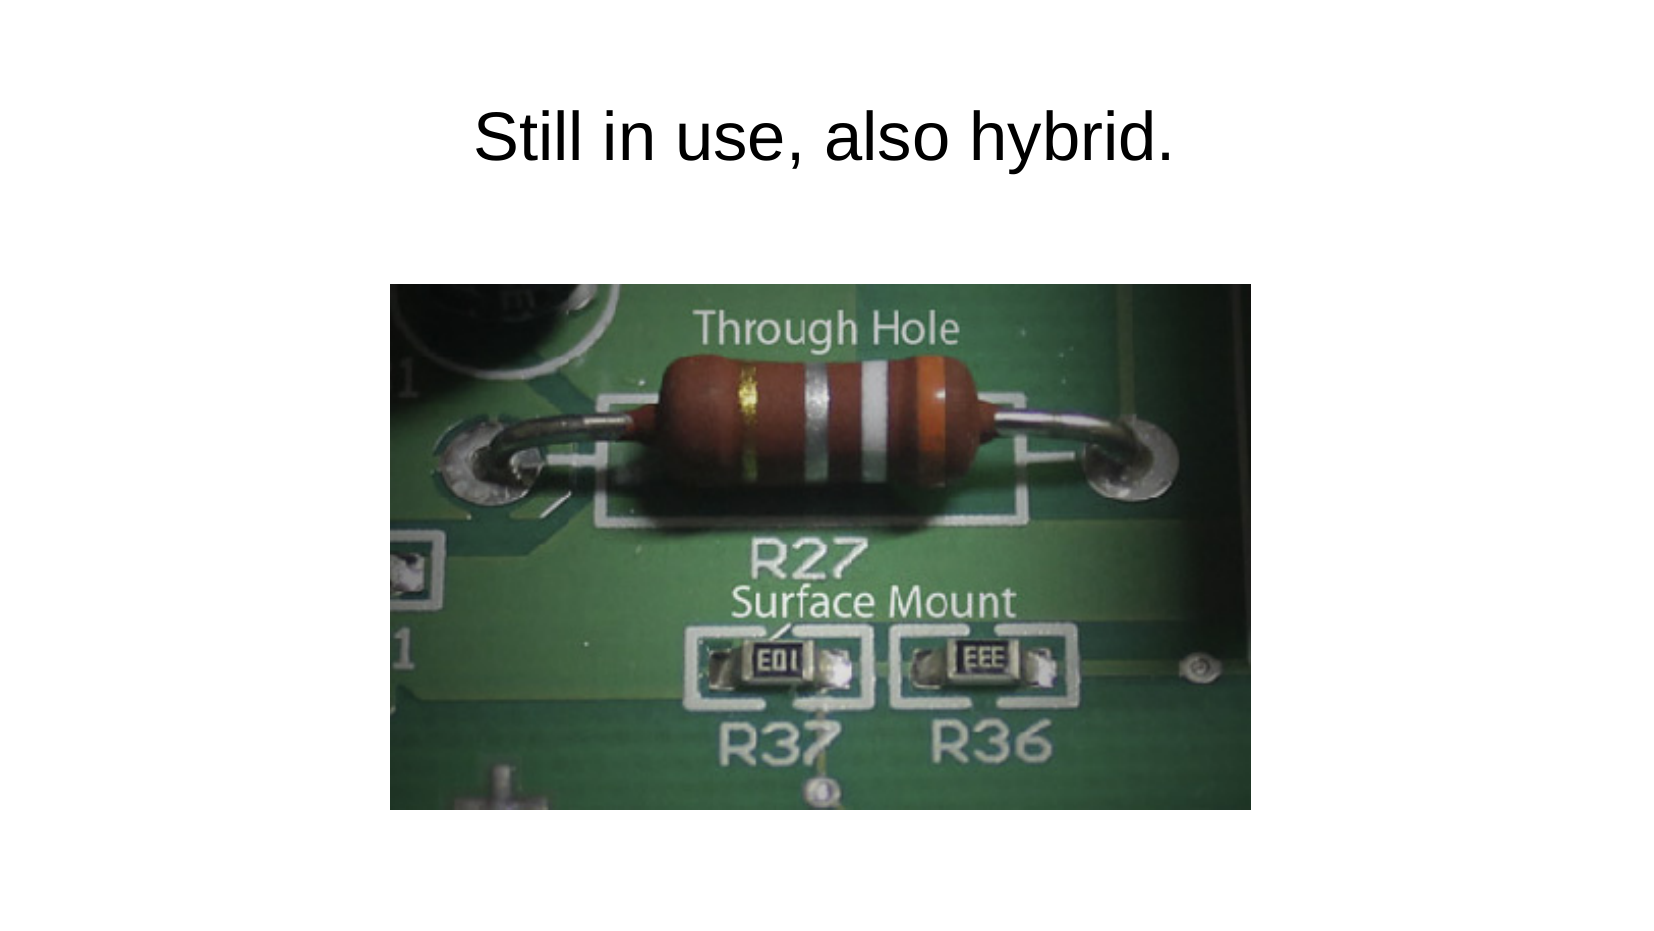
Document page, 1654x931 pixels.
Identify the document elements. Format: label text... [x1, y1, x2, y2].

title Still in use, also hybrid. [90, 60, 1561, 214]
picture [390, 284, 1251, 810]
